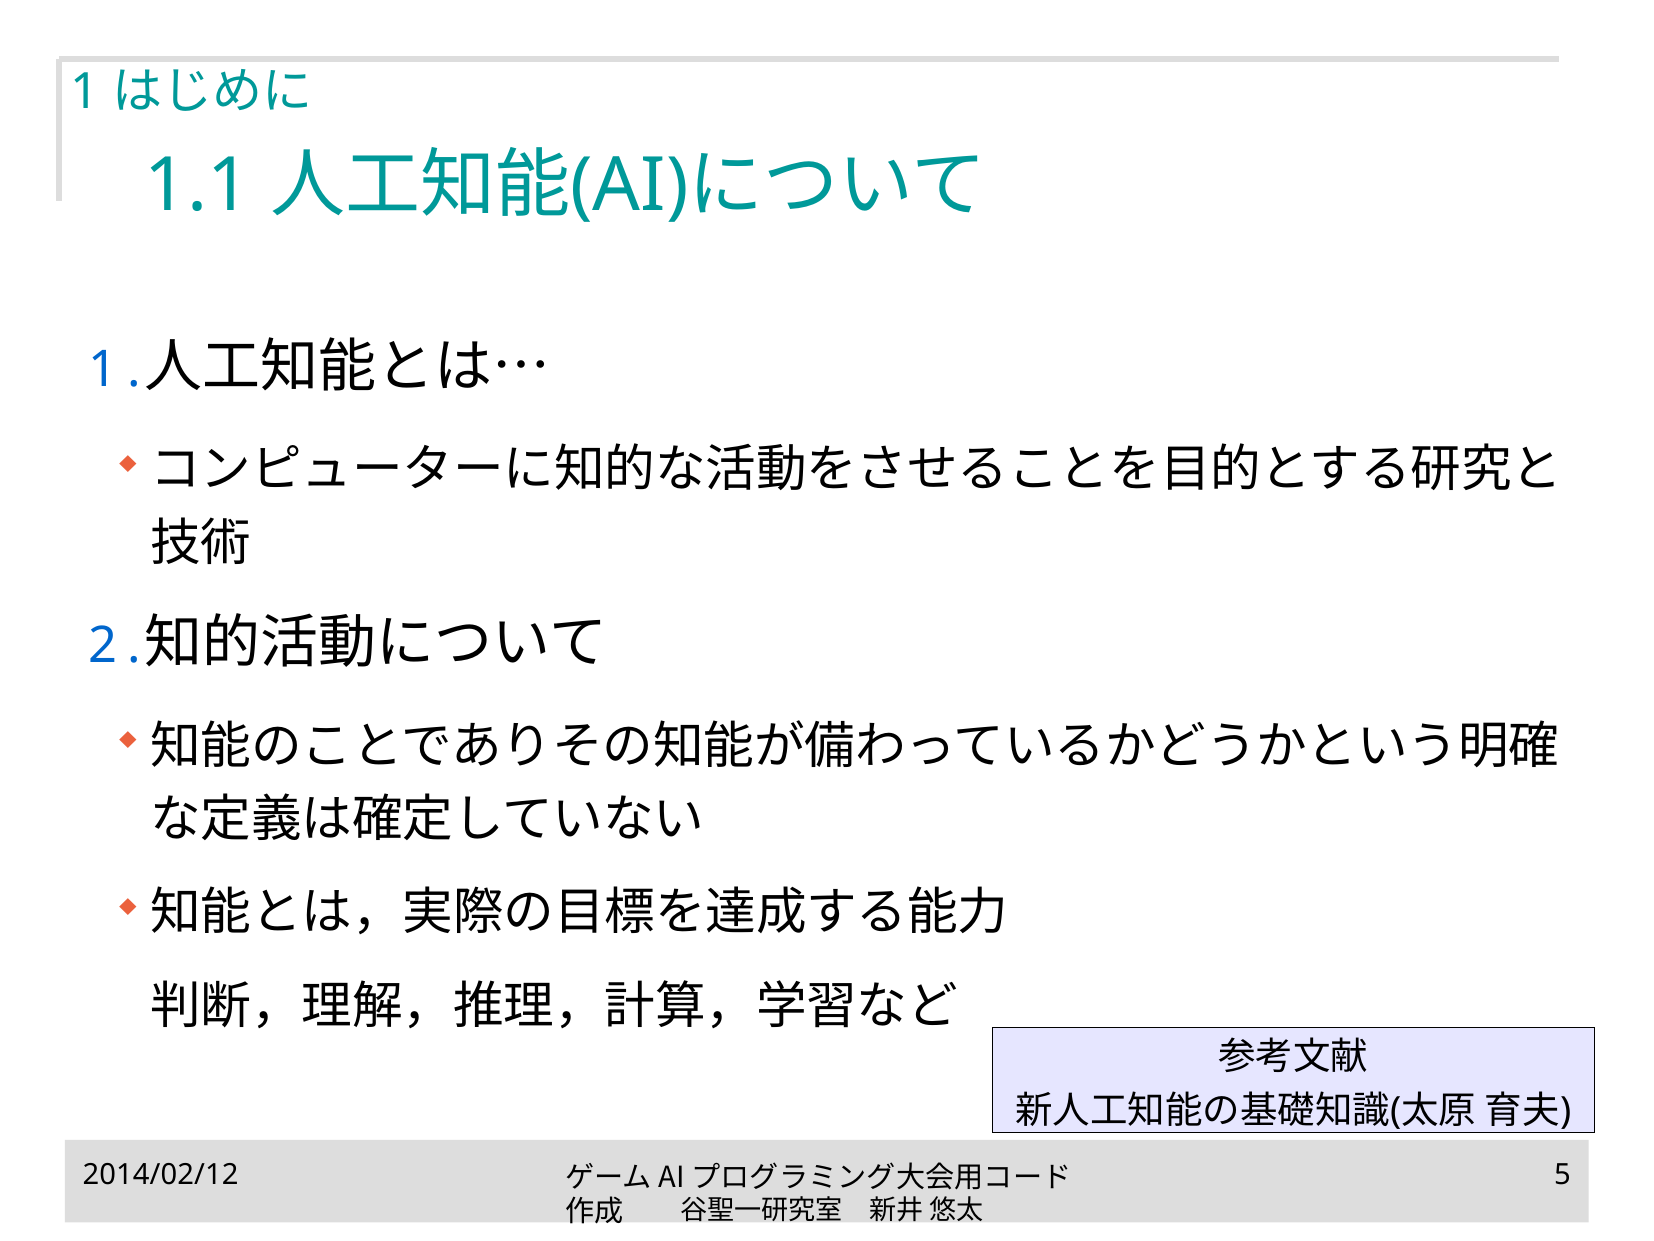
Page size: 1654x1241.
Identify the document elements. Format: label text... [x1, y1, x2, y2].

title 1 はじめに 1.1 人工知能(AI)について [70, 79, 1560, 205]
text_box 参考文献 新人工知能の基礎知識(太原 育夫) [992, 1027, 1595, 1133]
list 人工知能とは… コンピューターに知的な活動をさせることを目的とする研究と技術 知的活動について 知能のことでありその知能が備わっているかどうかという明確な定義は確定していない 知能とは，実際の目標を達成する能力 判断，理解，推理，計算，学習など [88, 318, 1577, 1039]
